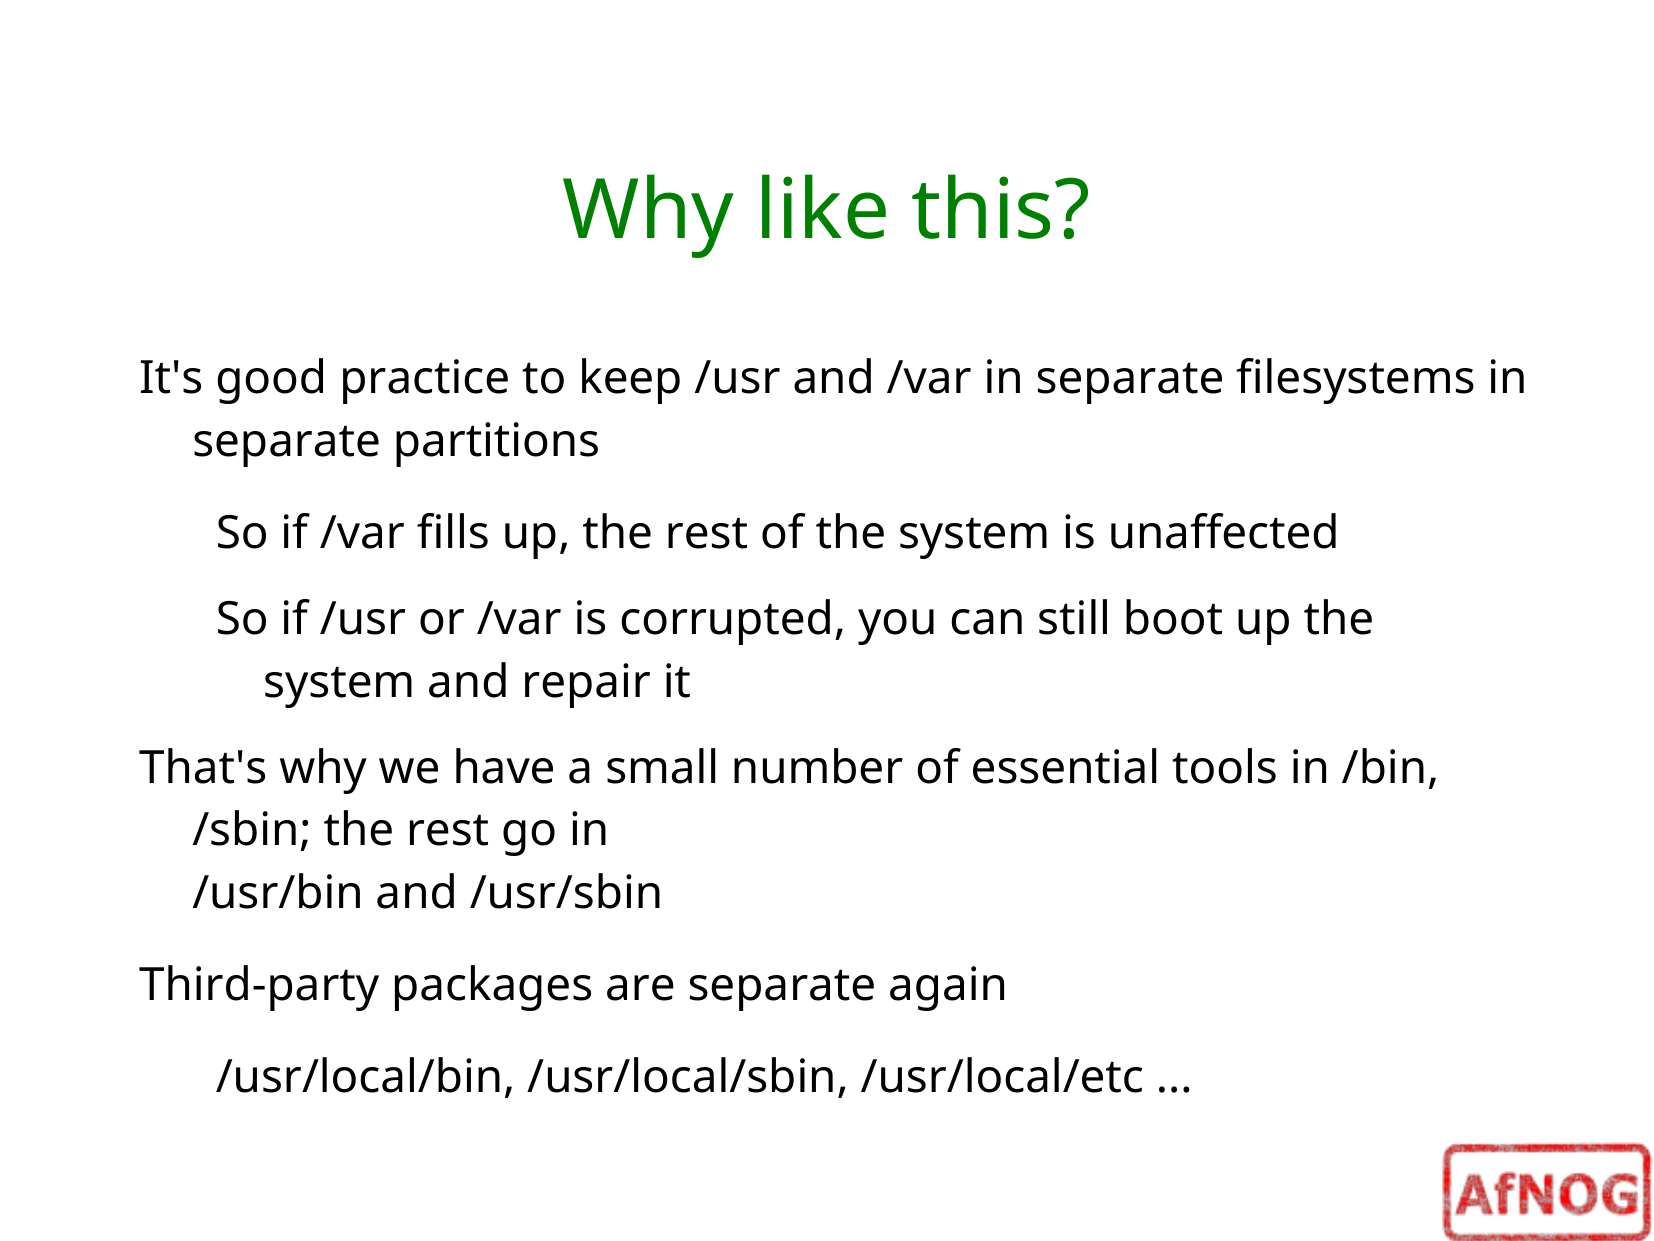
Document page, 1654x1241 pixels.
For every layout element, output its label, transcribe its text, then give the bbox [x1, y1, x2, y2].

list It's good practice to keep /usr and /var in separate filesystems in separate partitions So if /var fills up, the rest of the system is unaffected So if /usr or /var is corrupted, you can still boot up the system and repair it That's why we have a small number of essential tools in /bin, /sbin; the rest go in /usr/bin and /usr/sbin Third-party packages are separate again /usr/local/bin, /usr/local/sbin, /usr/local/etc ... [121, 344, 1533, 1127]
picture [1441, 1141, 1654, 1241]
title Why like this? [121, 102, 1533, 311]
